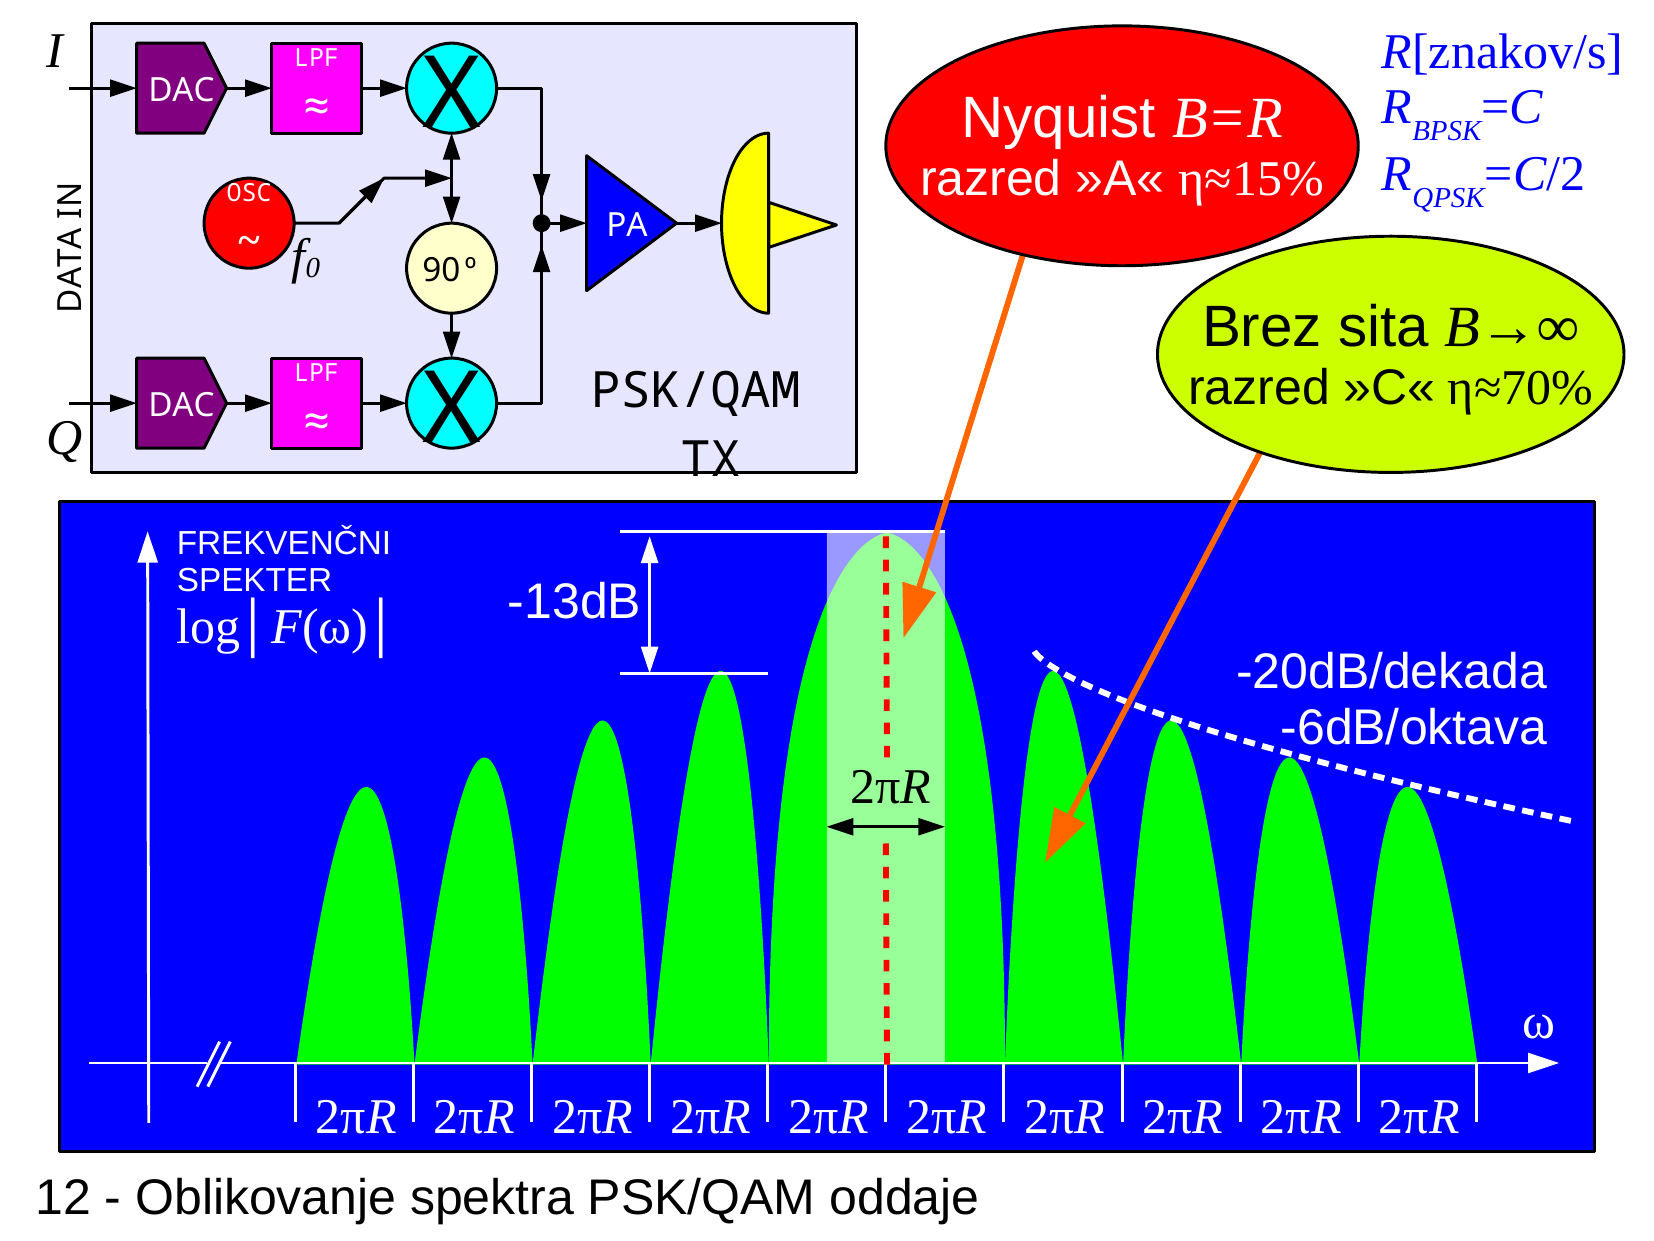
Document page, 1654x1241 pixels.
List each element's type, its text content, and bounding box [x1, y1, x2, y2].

text_box [697, 455, 723, 473]
text_box 2πR [850, 758, 932, 815]
text_box LPF ≈ [271, 43, 362, 134]
text_box 2πR [1260, 1089, 1359, 1146]
text_box DATA IN [45, 178, 86, 314]
text_box X [406, 43, 497, 124]
text_box [719, 462, 732, 473]
text_box [59, 501, 1595, 1152]
text_box 90º [406, 223, 497, 314]
text_box 2πR [1142, 1089, 1241, 1146]
text_box 2πR [552, 1089, 650, 1146]
text_box -13dB [507, 572, 650, 629]
text_box 2πR [1024, 1089, 1123, 1146]
text_box LPF ≈ [271, 358, 362, 449]
text_box 12 - Oblikovanje spektra PSK/QAM oddaje [35, 1169, 993, 1227]
text_box X [428, 97, 475, 134]
text_box -20dB/dekada -6dB/oktava [1225, 643, 1548, 756]
text_box 2πR [906, 1089, 1004, 1146]
text_box R[znakov/s] RBPSK=C RQPSK=C/2 [1381, 23, 1636, 216]
text_box 2πR [1378, 1089, 1477, 1146]
text_box 2πR [670, 1089, 768, 1146]
text_box [92, 89, 451, 402]
text_box PSK/QAM TX [590, 354, 810, 455]
text_box 2πR [788, 1089, 886, 1146]
text_box OSC ~ [204, 178, 295, 269]
text_box 2πR [433, 1089, 532, 1146]
text_box ω [1522, 993, 1568, 1062]
text_box I Q [46, 23, 92, 470]
text_box X [406, 358, 497, 439]
text_box FREKVENČNI SPEKTER log│F(ω)│ [176, 524, 420, 668]
text_box DAC [136, 43, 227, 134]
text_box X [428, 412, 475, 449]
text_box 2πR [315, 1089, 414, 1146]
text_box PA [586, 155, 677, 291]
text_box DAC [136, 358, 227, 449]
text_box Nyquist B=R razred »A« η≈15% [885, 25, 1359, 266]
text_box f0 [291, 229, 345, 302]
text_box [452, 90, 540, 402]
text_box Brez sita B→∞ razred »C« η≈70% [1157, 236, 1625, 473]
text_box [91, 23, 857, 473]
